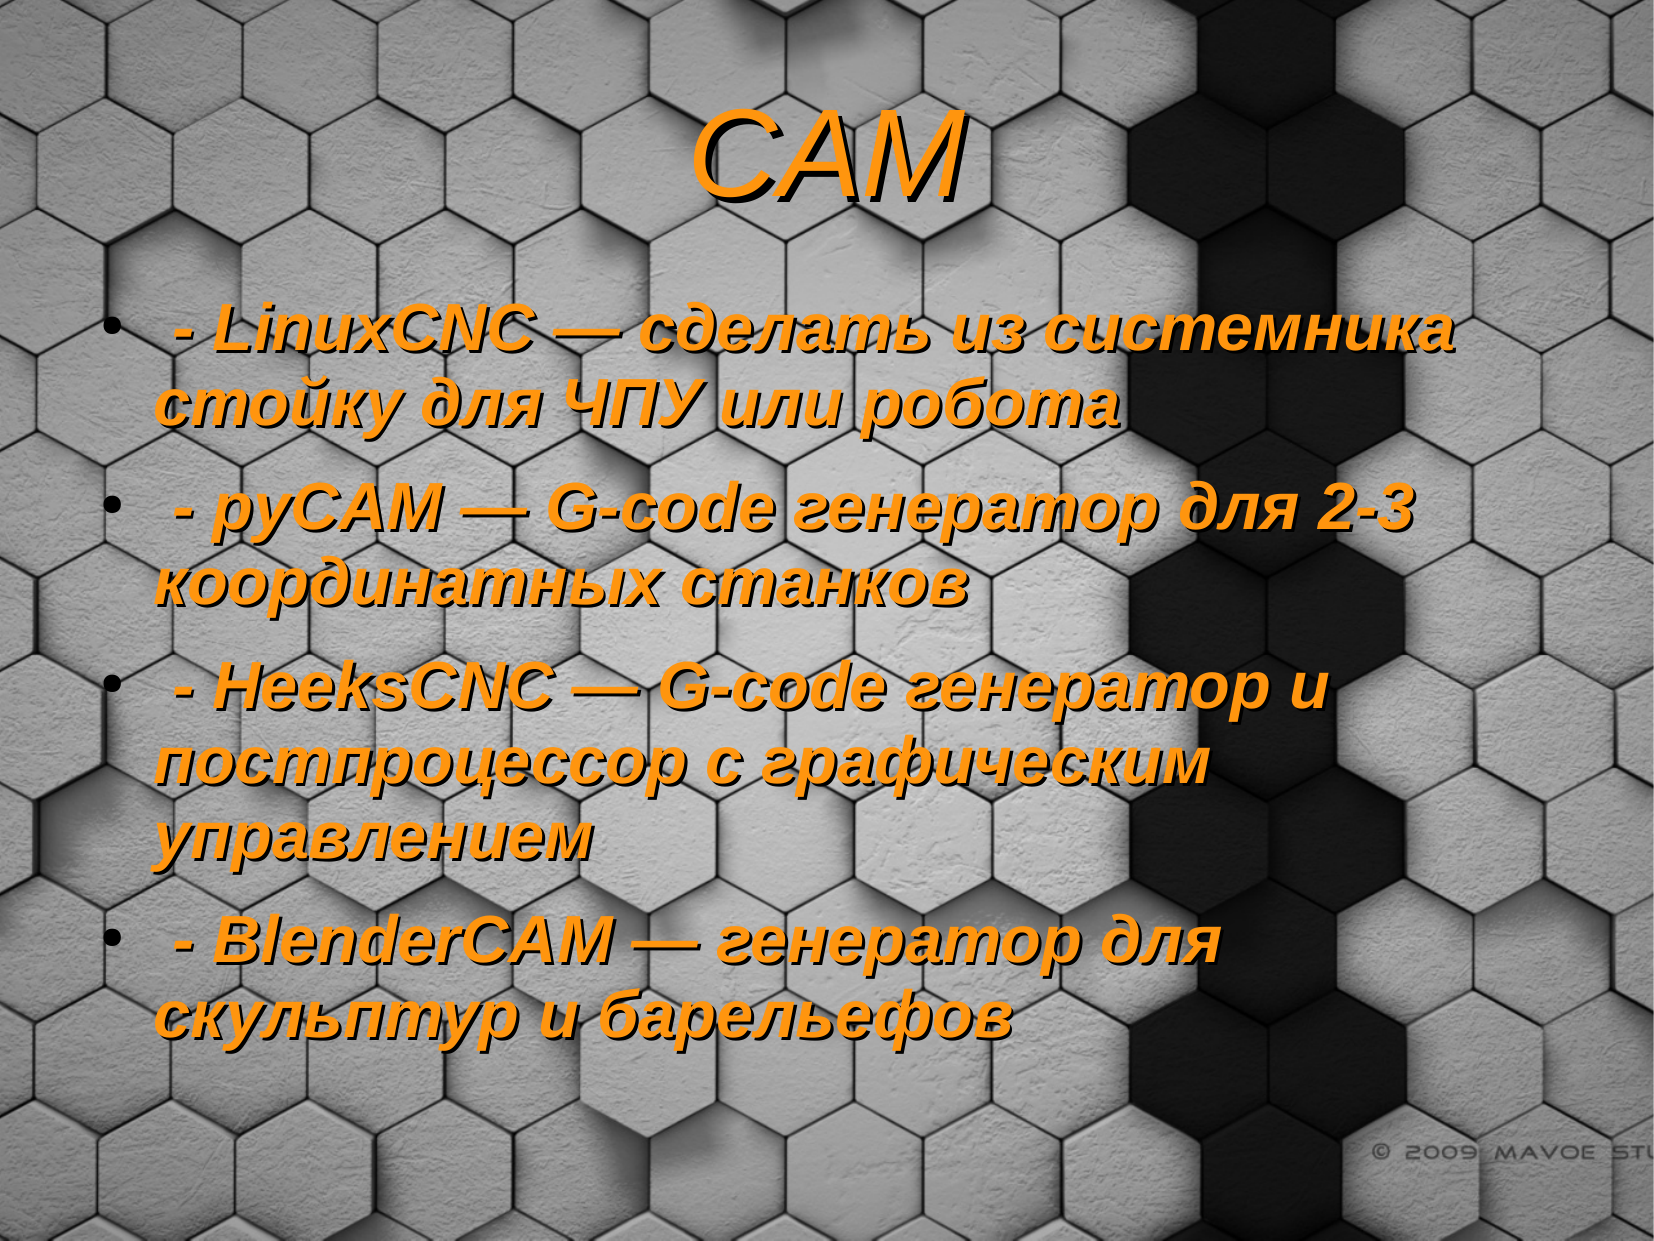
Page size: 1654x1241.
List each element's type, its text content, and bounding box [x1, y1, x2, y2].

picture [0, 0, 1654, 1241]
list - LinuxCNC — сделать из системника стойку для ЧПУ или робота - pyCAM — G-code генератор для 2-3 координатных станков - HeeksCNC — G-code генератор и постпроцессор с графическим управлением - BlenderCAM — генератор для скульптур и барельефов [82, 290, 1571, 1123]
title CAM [82, 49, 1571, 257]
